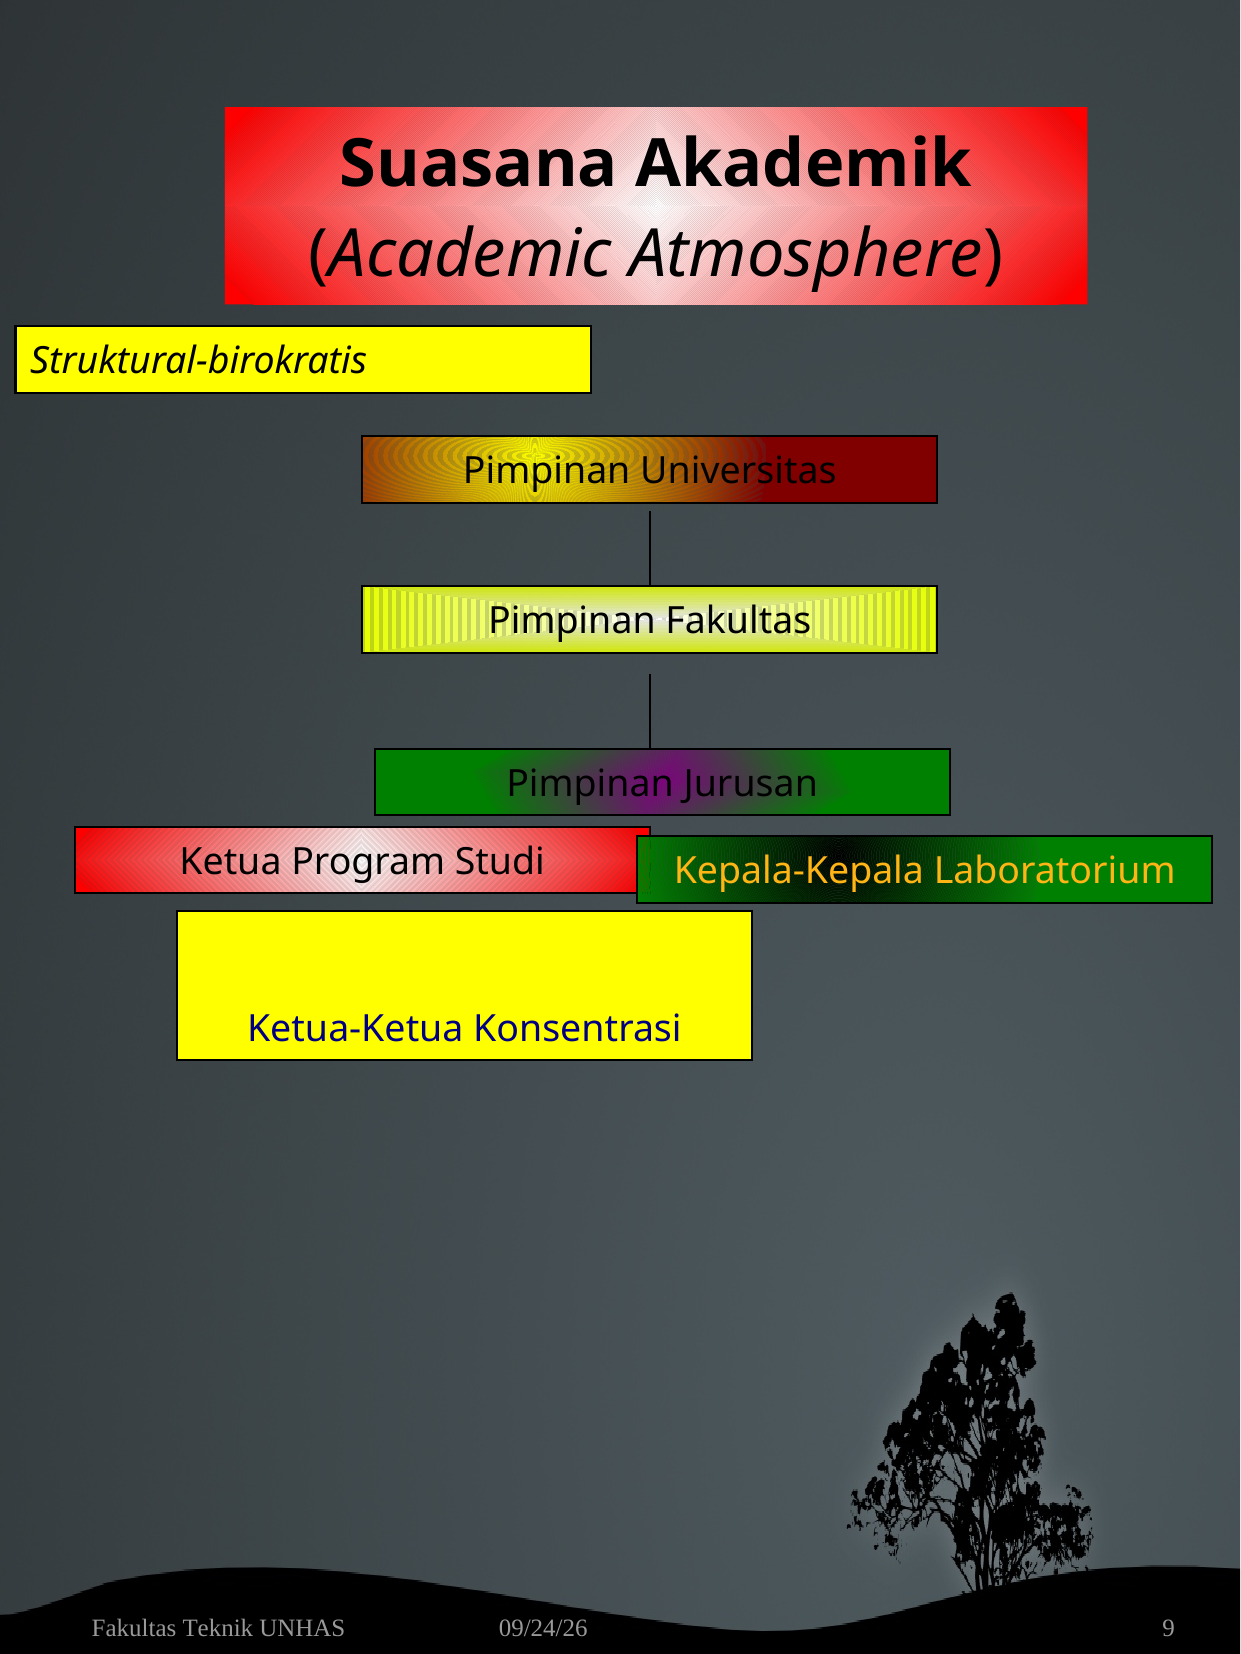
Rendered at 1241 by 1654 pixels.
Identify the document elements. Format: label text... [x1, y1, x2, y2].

text_box Pimpinan Jurusan [374, 748, 950, 816]
picture [0, 0, 1241, 1654]
text_box Pimpinan Fakultas [362, 586, 938, 653]
text_box Pimpinan Universitas [362, 436, 938, 503]
text_box Ketua-Ketua Konsentrasi [177, 911, 753, 1060]
text_box Ketua Program Studi [74, 826, 650, 894]
text_box Suasana Akademik (Academic Atmosphere) [224, 107, 1088, 305]
text_box Kepala-Kepala Laboratorium [637, 836, 1213, 903]
text_box Struktural-birokratis [15, 326, 591, 393]
